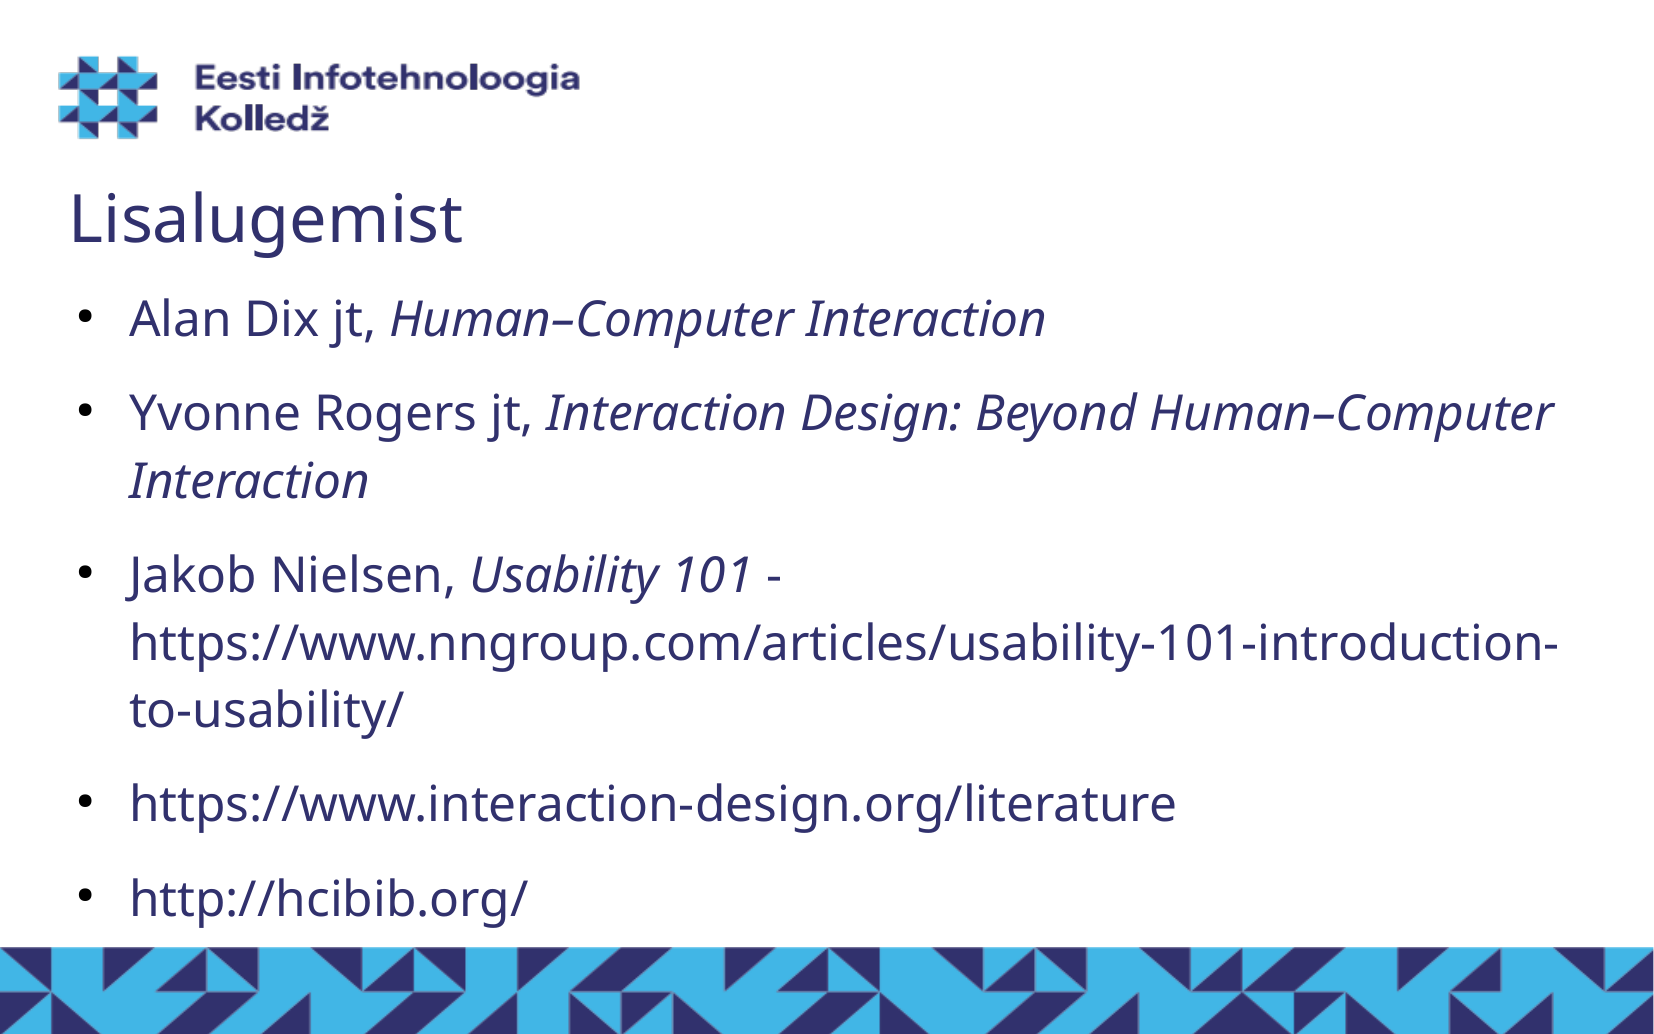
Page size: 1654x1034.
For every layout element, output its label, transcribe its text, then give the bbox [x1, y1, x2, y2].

title Lisalugemist [68, 147, 1536, 283]
list Alan Dix jt, Human–Computer Interaction Yvonne Rogers jt, Interaction Design: Beyond Human–Computer Interaction Jakob Nielsen, Usability 101 - https://www.nngroup.com/articles/usability-101-introduction-to-usability/ https://www.interaction-design.org/literature http://hcibib.org/ [59, 283, 1595, 936]
